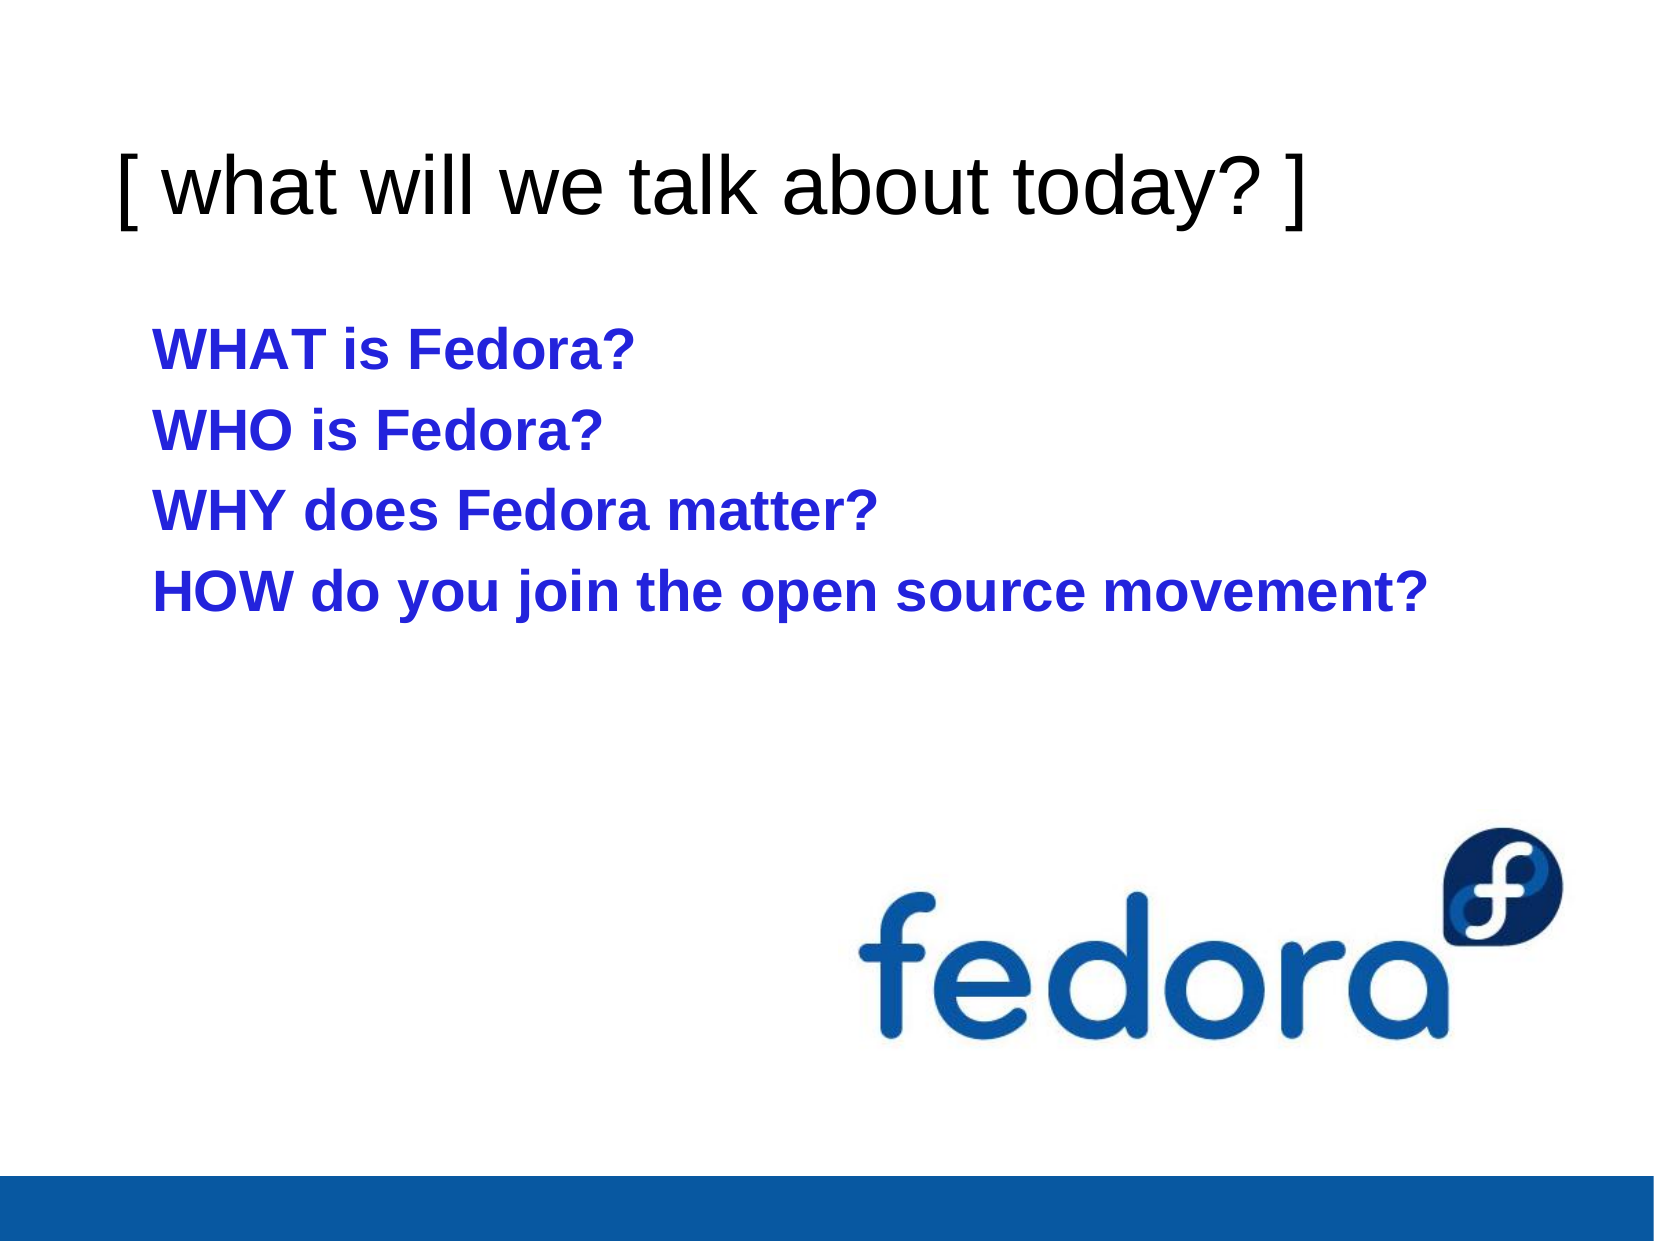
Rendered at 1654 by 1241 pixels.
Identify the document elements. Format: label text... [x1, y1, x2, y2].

picture [0, 1176, 1654, 1241]
picture [838, 809, 1576, 1061]
title [ what will we talk about today? ] [115, 130, 1521, 241]
list WHAT is Fedora? WHO is Fedora? WHY does Fedora matter? HOW do you join the open source movement? [137, 309, 1478, 723]
